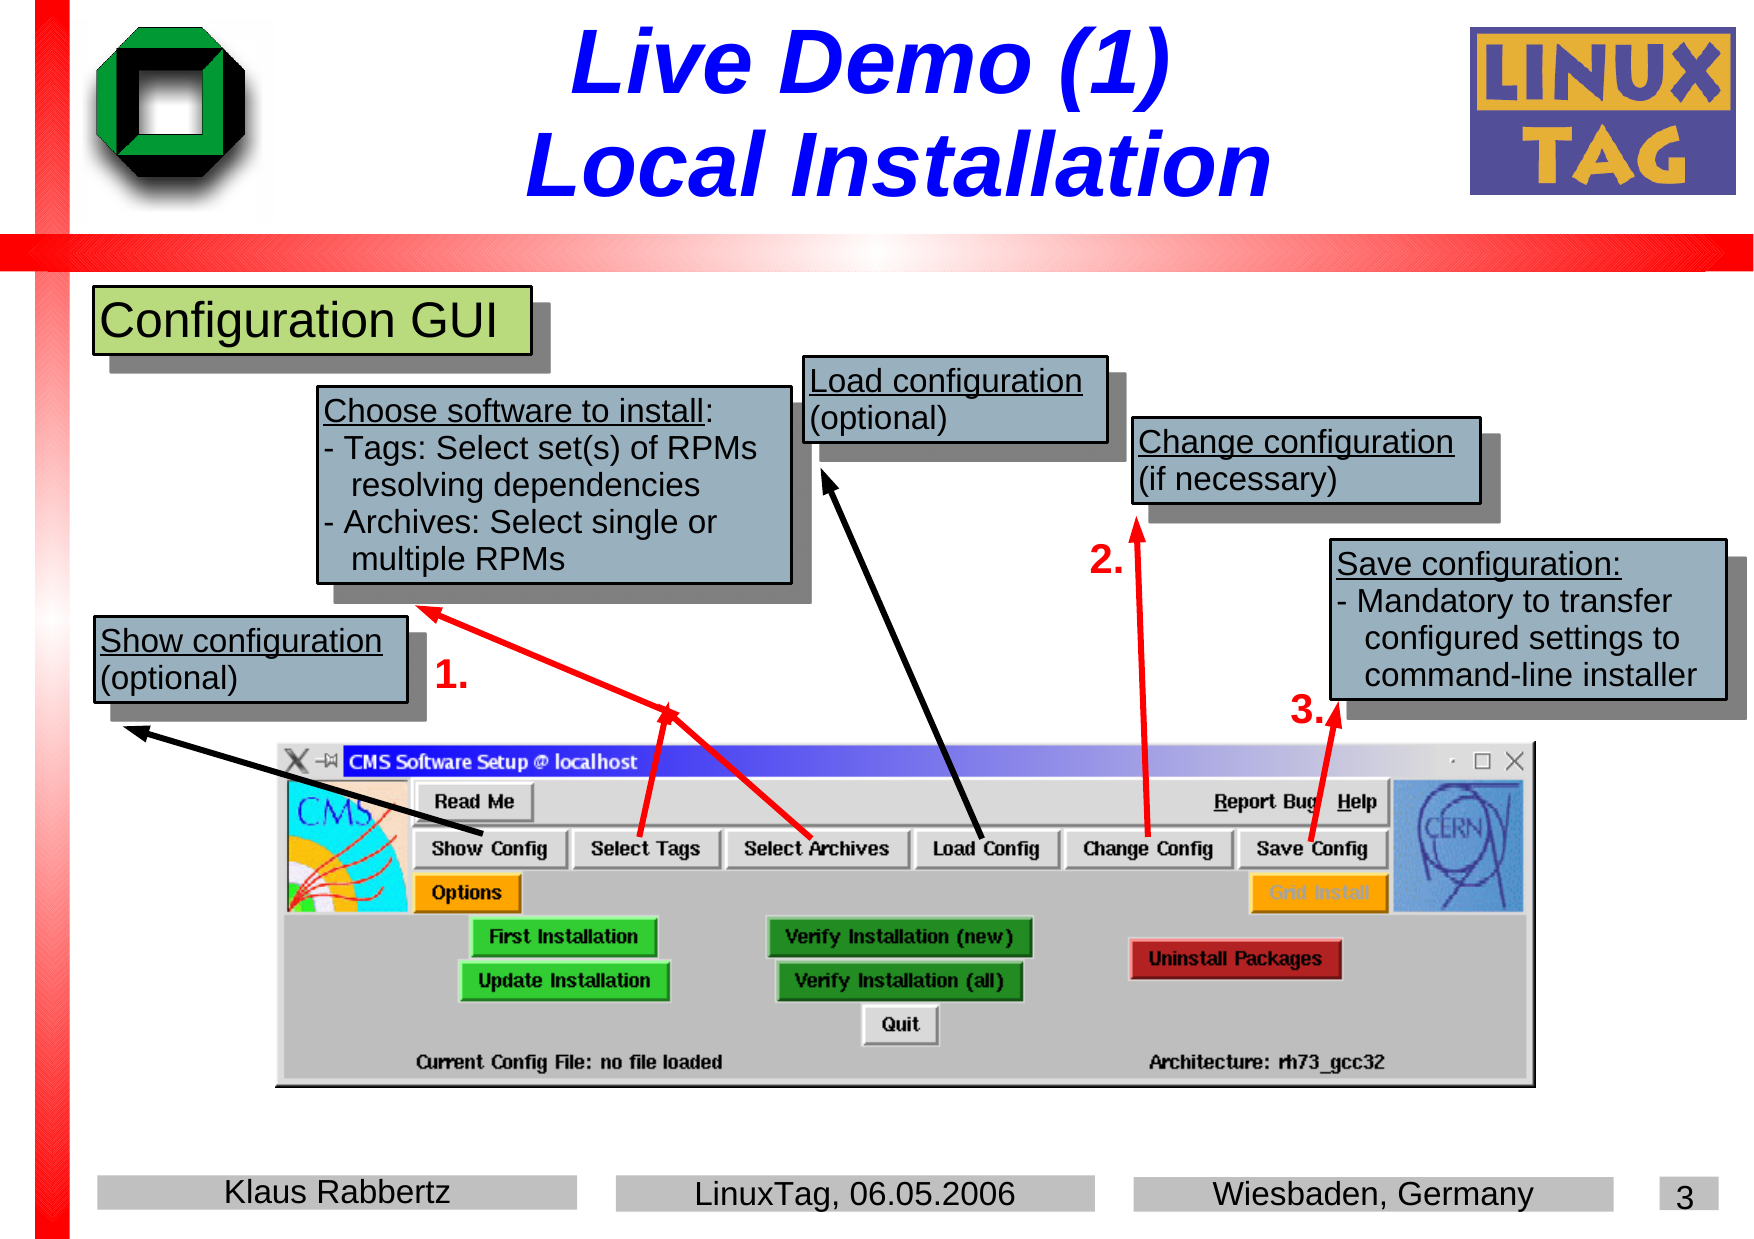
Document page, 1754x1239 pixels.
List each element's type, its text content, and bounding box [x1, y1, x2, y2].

text_box Change configuration (if necessary) [1132, 417, 1481, 504]
text_box Configuration GUI [93, 286, 532, 355]
text_box 3. [1278, 674, 1341, 745]
picture [71, 19, 274, 223]
picture [1470, 27, 1736, 195]
text_box 2. [1077, 524, 1141, 595]
text_box Load configuration (optional) [803, 356, 1108, 443]
text_box 1. [422, 639, 485, 710]
text_box Show configuration (optional) [94, 616, 408, 703]
text_box Choose software to install: - Tags: Select set(s) of RPMs resolving dependencies - Archives: Select single or multiple RPMs [317, 386, 792, 584]
title Live Demo (1) Local Installation [282, 9, 1459, 217]
picture [275, 741, 1536, 1088]
text_box Save configuration: - Mandatory to transfer configured settings to command-line installer [1330, 539, 1727, 700]
